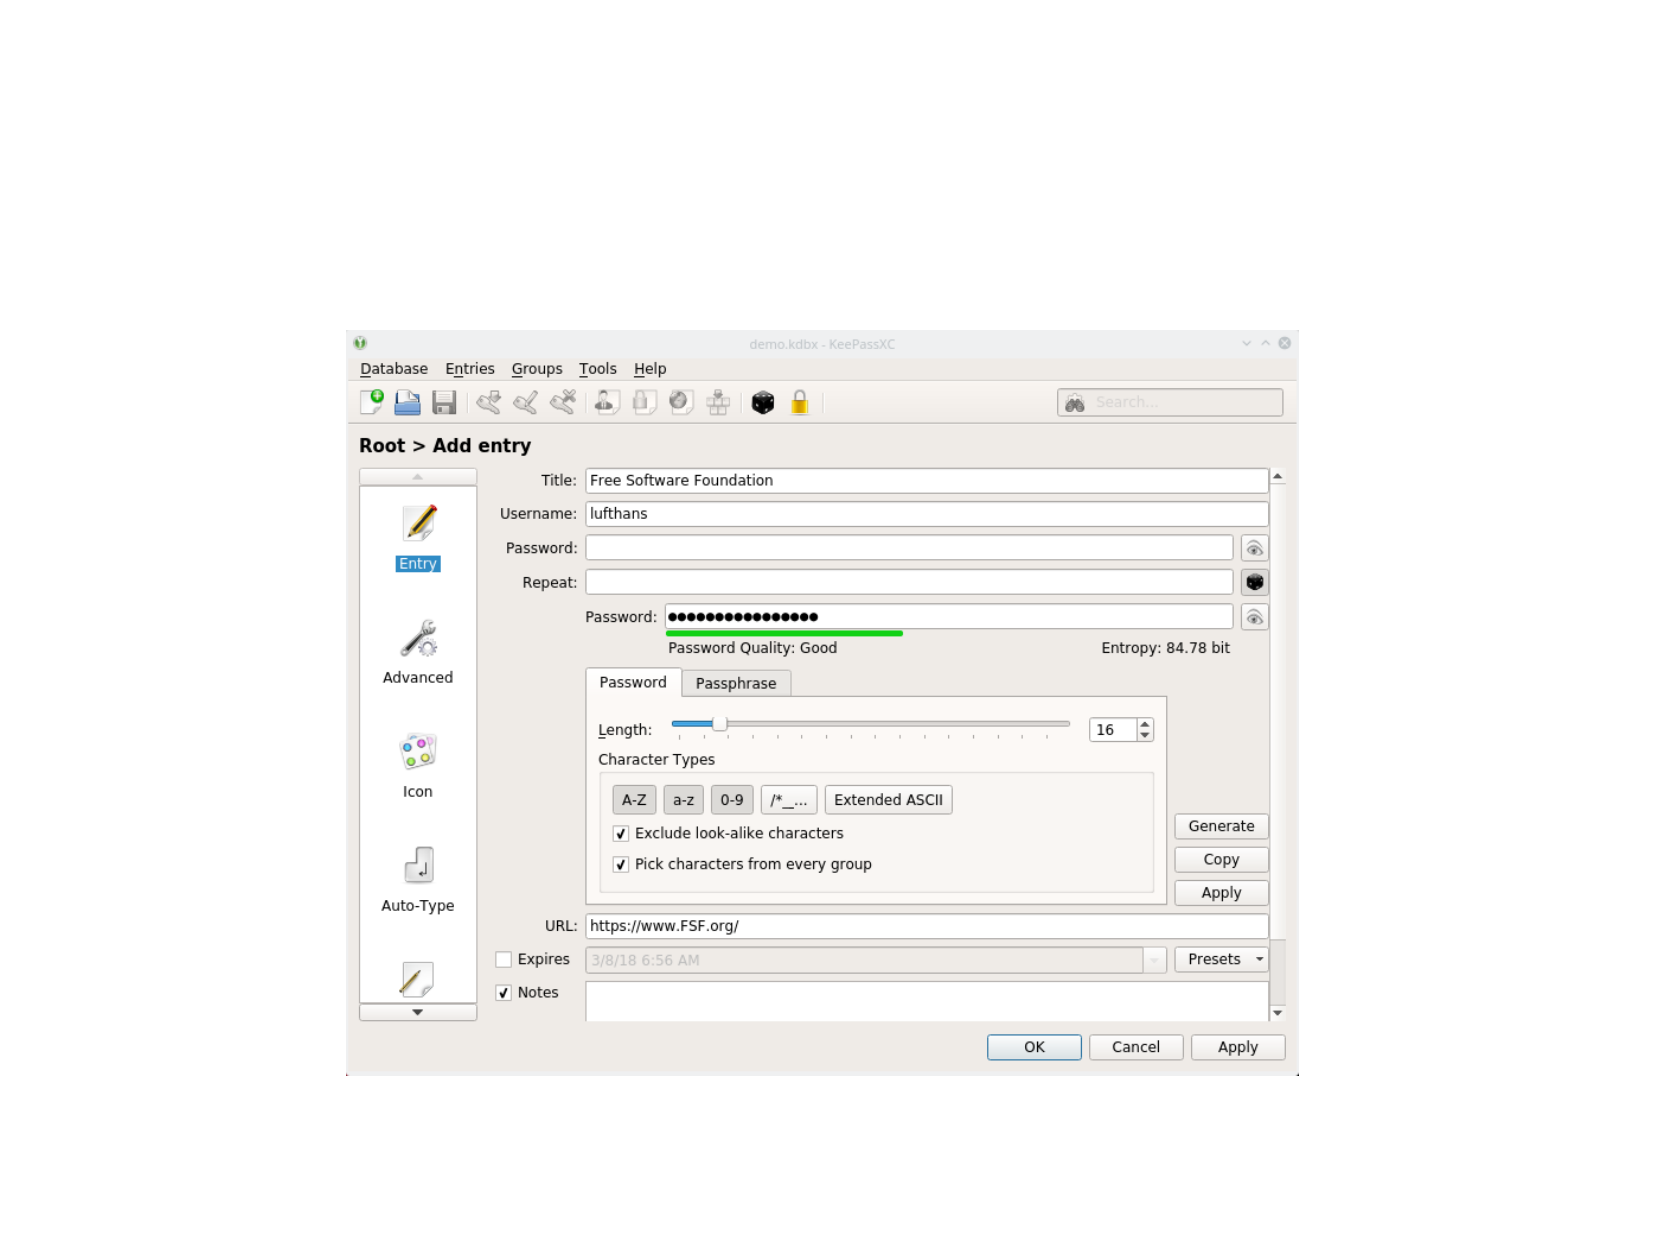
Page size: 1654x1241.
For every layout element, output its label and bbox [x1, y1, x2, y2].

picture [346, 330, 1299, 1076]
